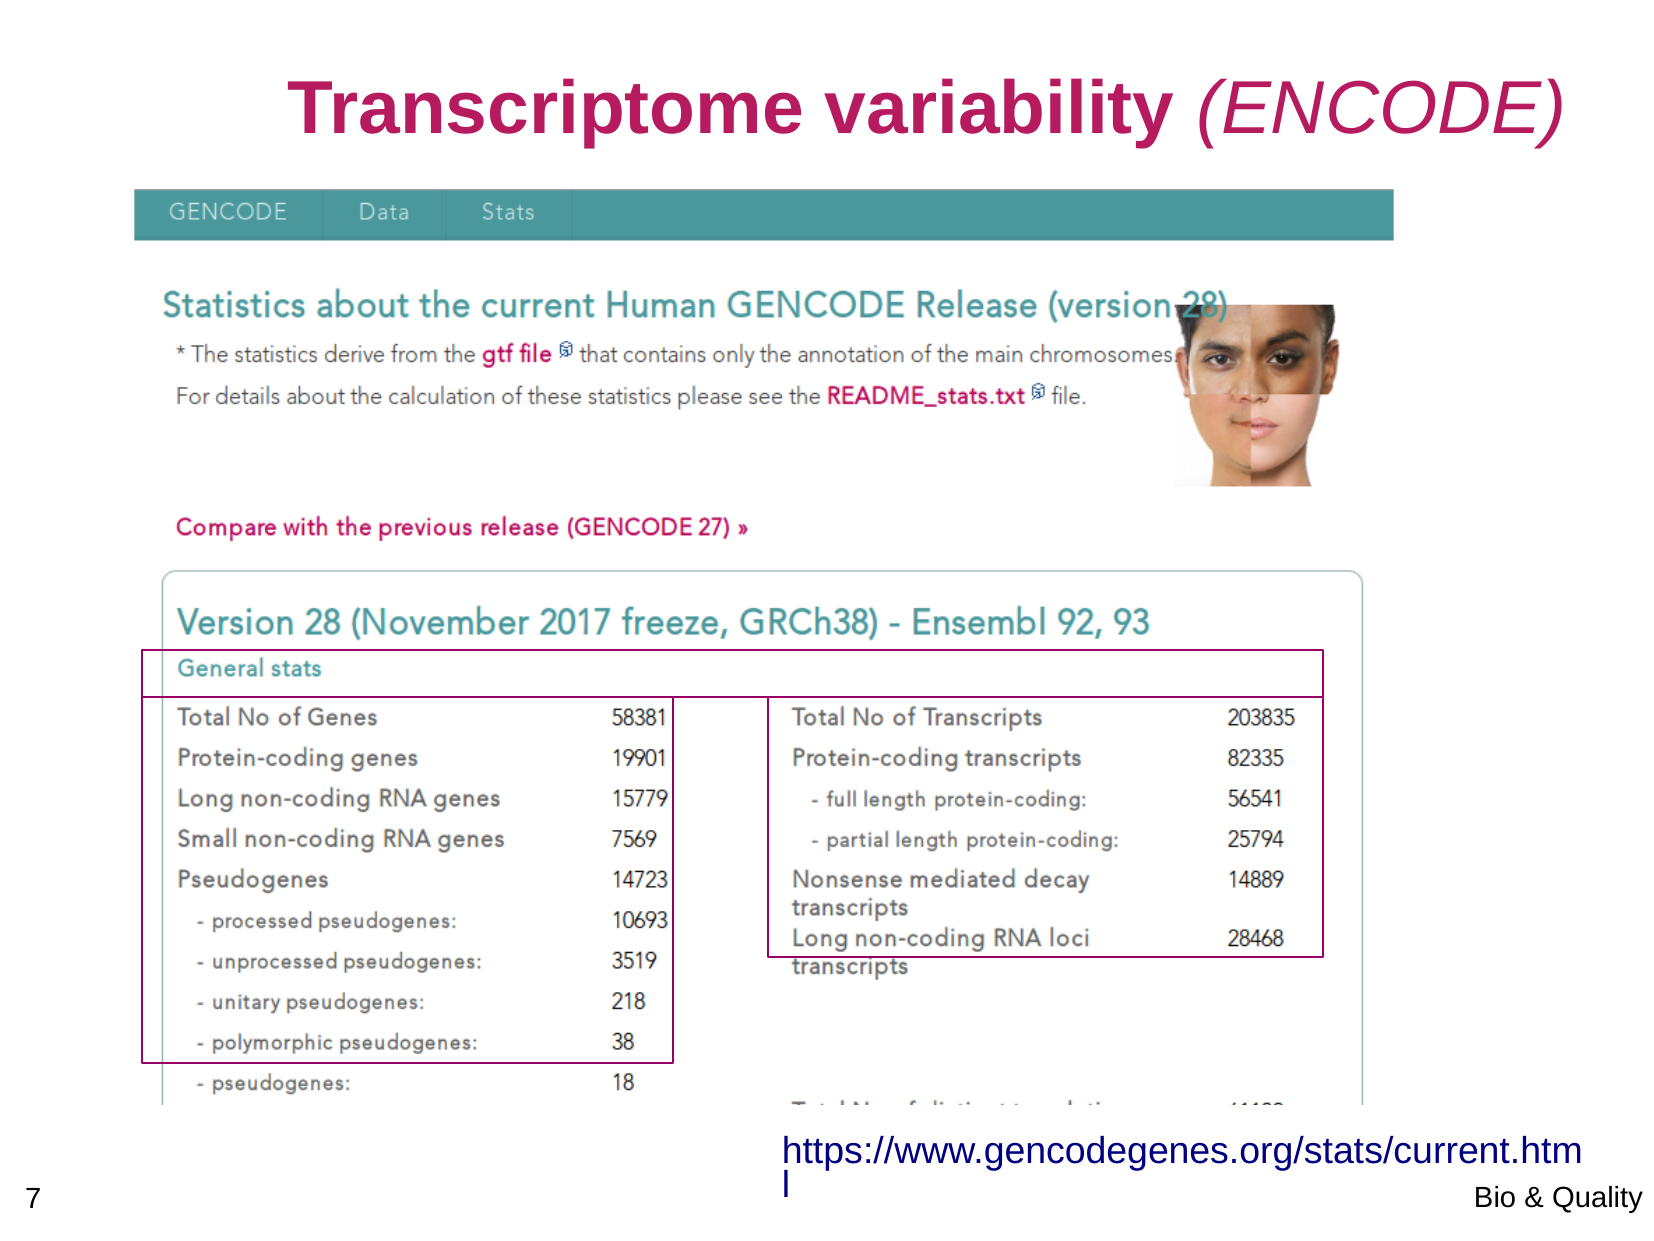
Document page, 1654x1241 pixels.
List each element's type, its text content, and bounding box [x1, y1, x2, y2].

text_box https://www.gencodegenes.org/stats/current.html [767, 1122, 1607, 1208]
title Transcriptome variability (ENCODE) [82, 49, 1567, 166]
picture [134, 189, 1394, 1105]
